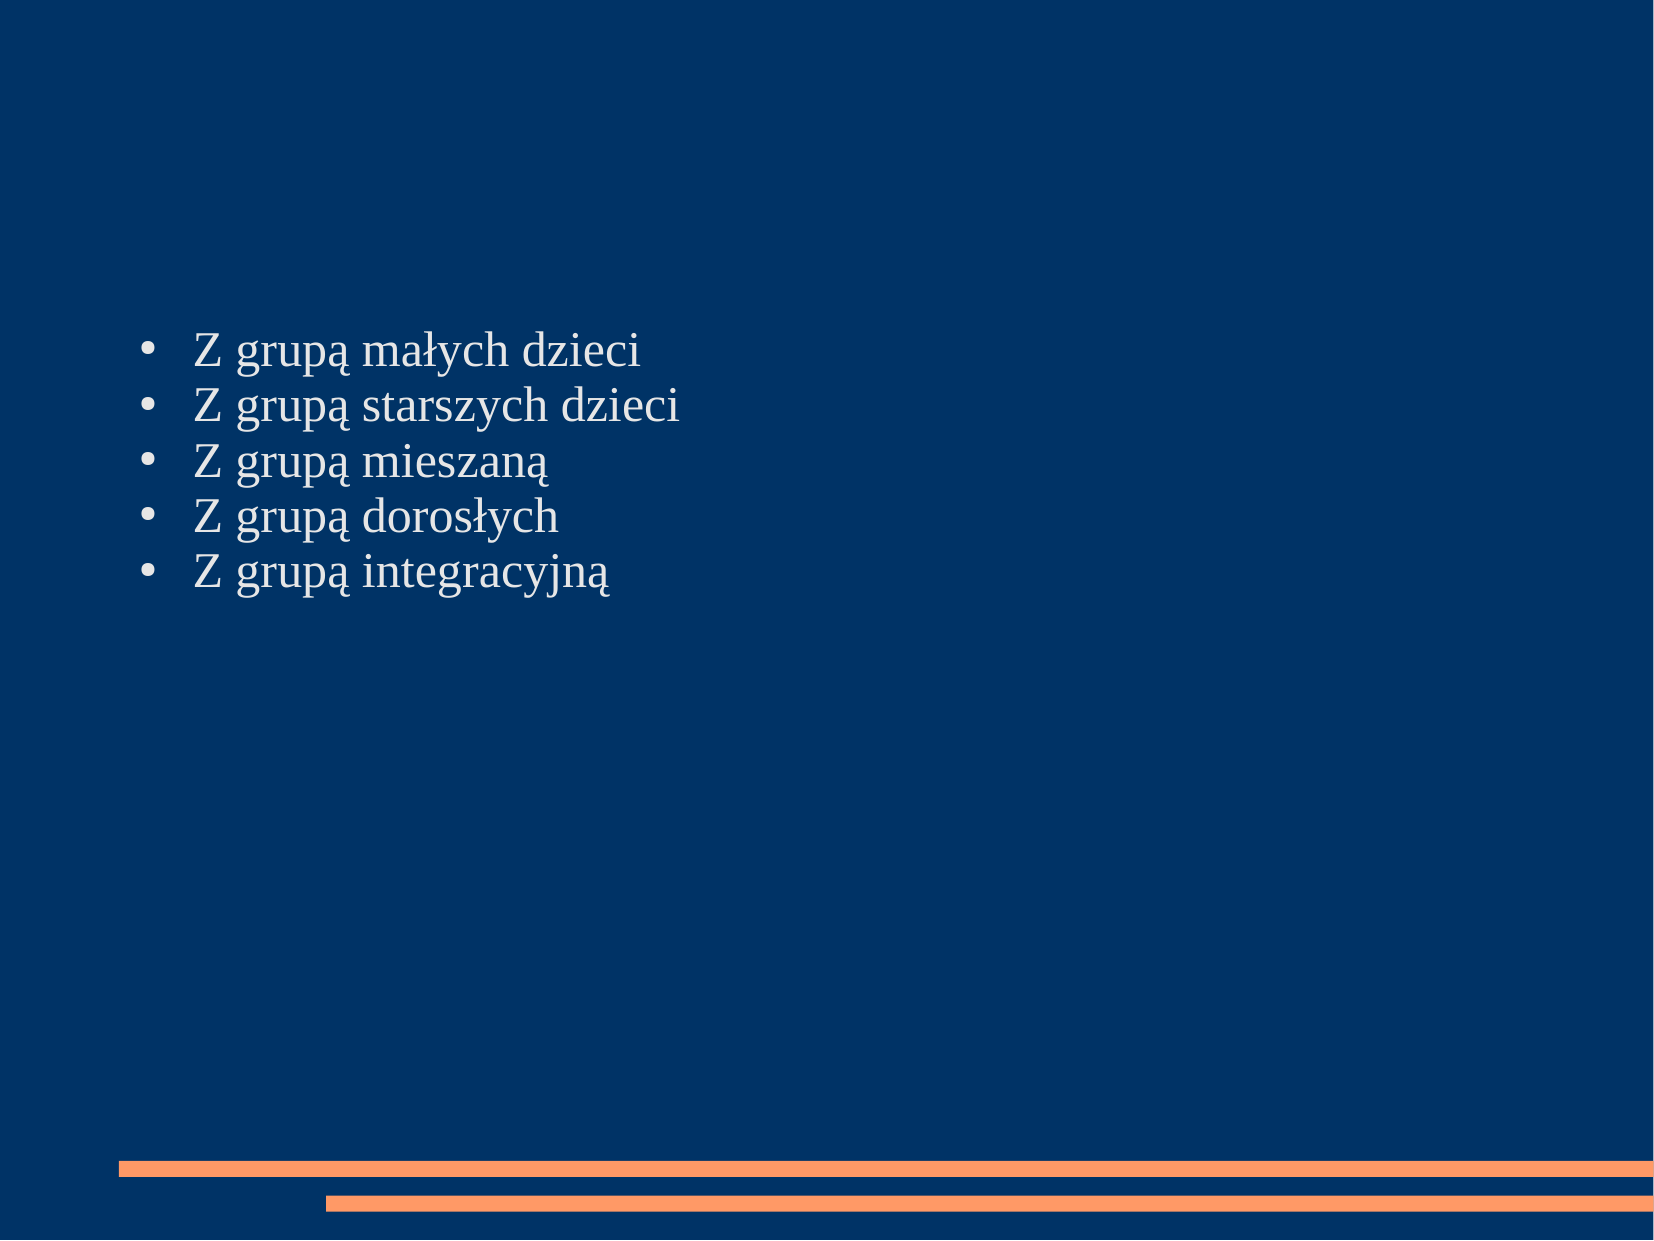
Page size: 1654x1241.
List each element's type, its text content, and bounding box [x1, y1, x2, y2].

list Z grupą małych dzieci Z grupą starszych dzieci Z grupą mieszaną Z grupą dorosłych Z grupą integracyjną [121, 322, 1561, 1132]
